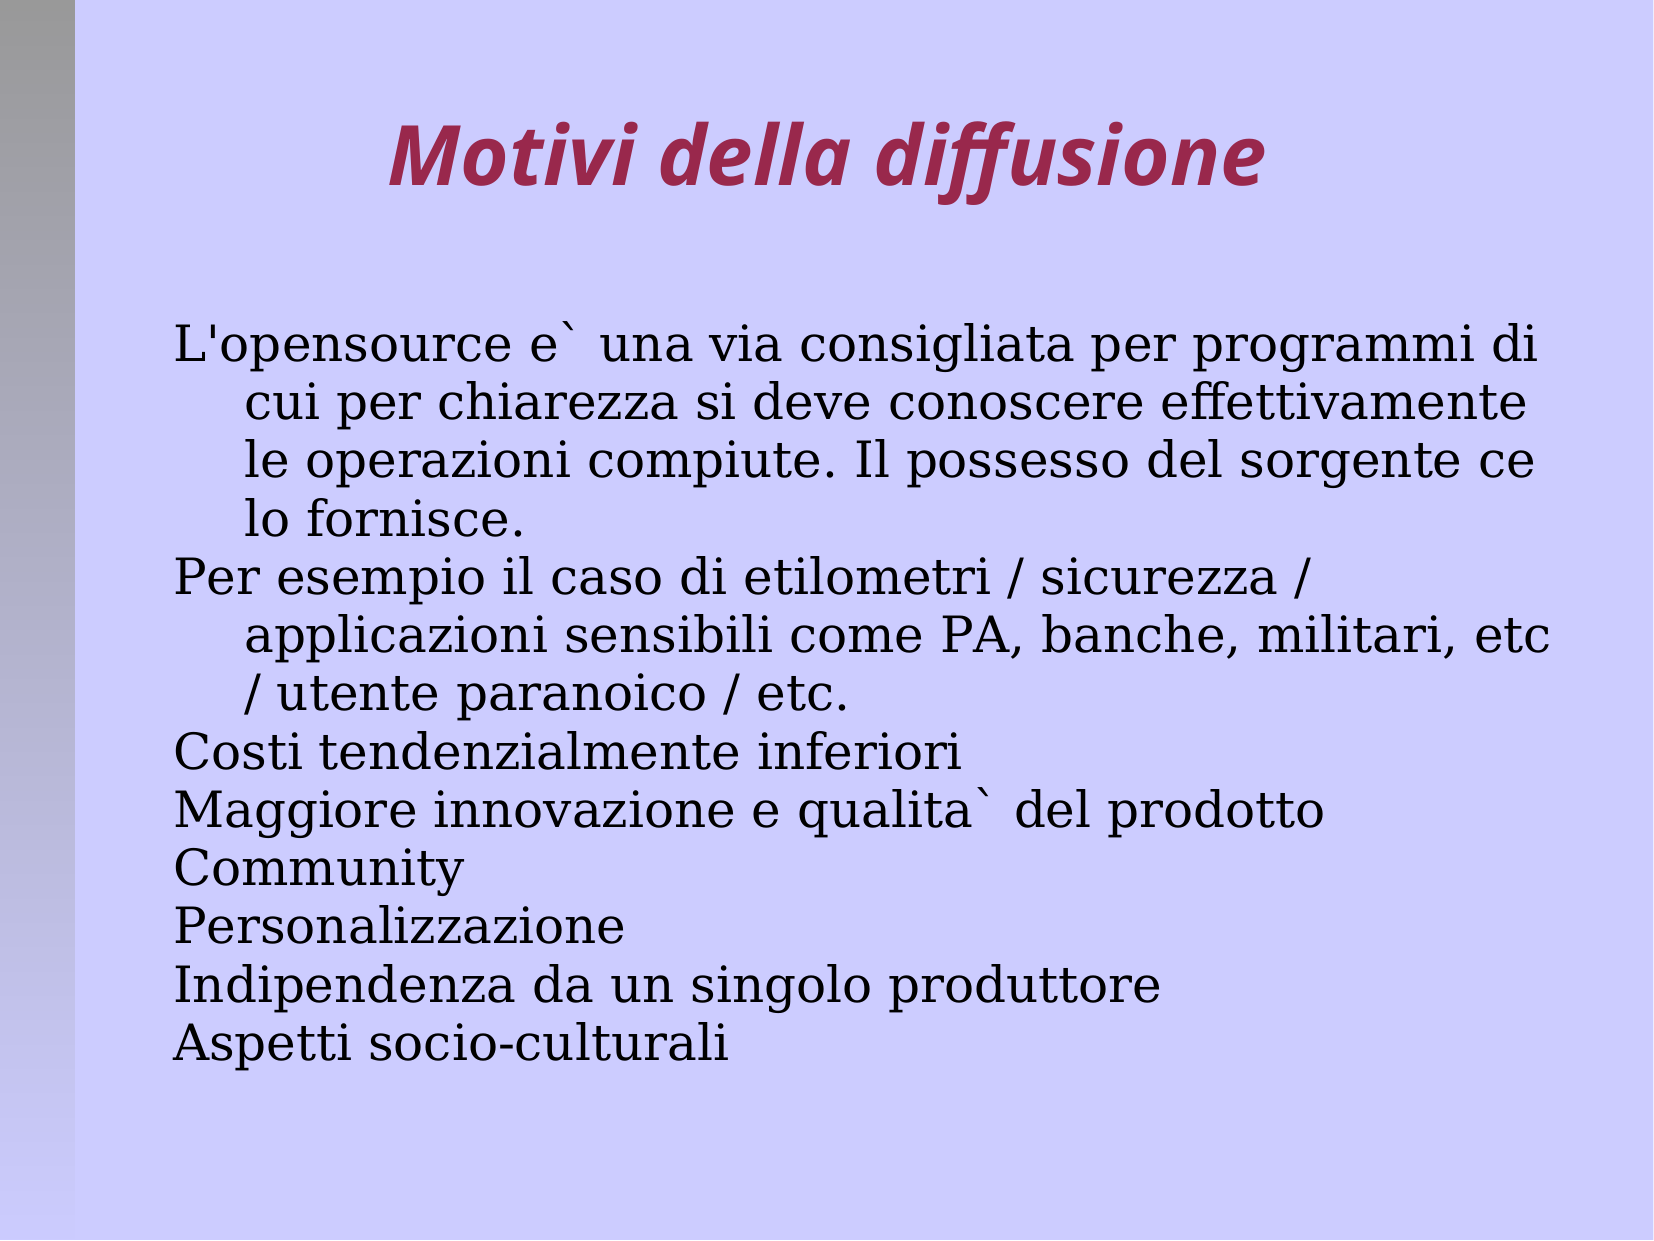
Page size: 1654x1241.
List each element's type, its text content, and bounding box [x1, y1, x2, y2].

text_box L'opensource e` una via consigliata per programmi di cui per chiarezza si deve conoscere effettivamente le operazioni compiute. Il possesso del sorgente ce lo fornisce. Per esempio il caso di etilometri / sicurezza / applicazioni sensibili come PA, banche, militari, etc / utente paranoico / etc. Costi tendenzialmente inferiori Maggiore innovazione e qualita` del prodotto Community Personalizzazione Indipendenza da un singolo produttore Aspetti socio-culturali [161, 315, 1568, 1073]
title Motivi della diffusione [121, 49, 1534, 257]
